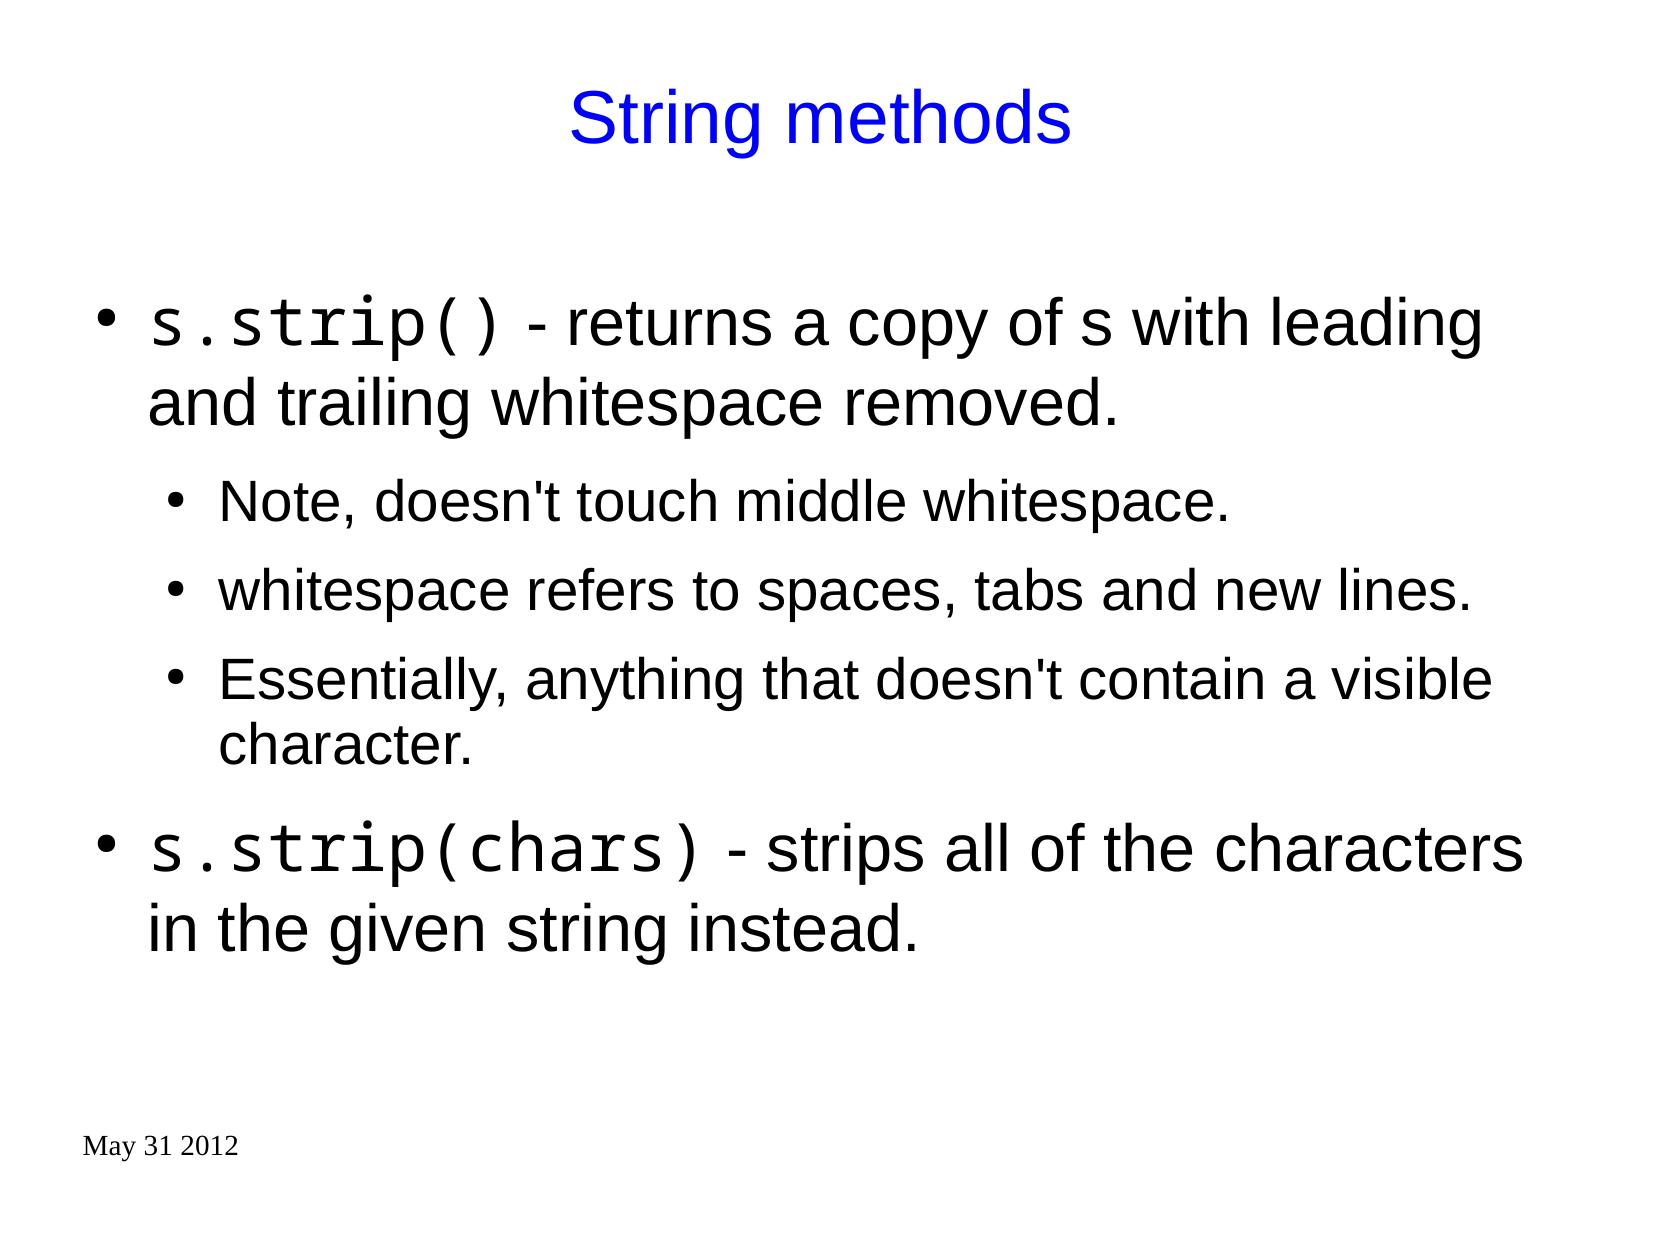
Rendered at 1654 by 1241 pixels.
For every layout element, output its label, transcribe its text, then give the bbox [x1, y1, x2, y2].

title String methods [76, 58, 1565, 178]
list s.strip() - returns a copy of s with leading and trailing whitespace removed. Note, doesn't touch middle whitespace. whitespace refers to spaces, tabs and new lines. Essentially, anything that doesn't contain a visible character. s.strip(chars) - strips all of the characters in the given string instead. [76, 274, 1565, 1093]
